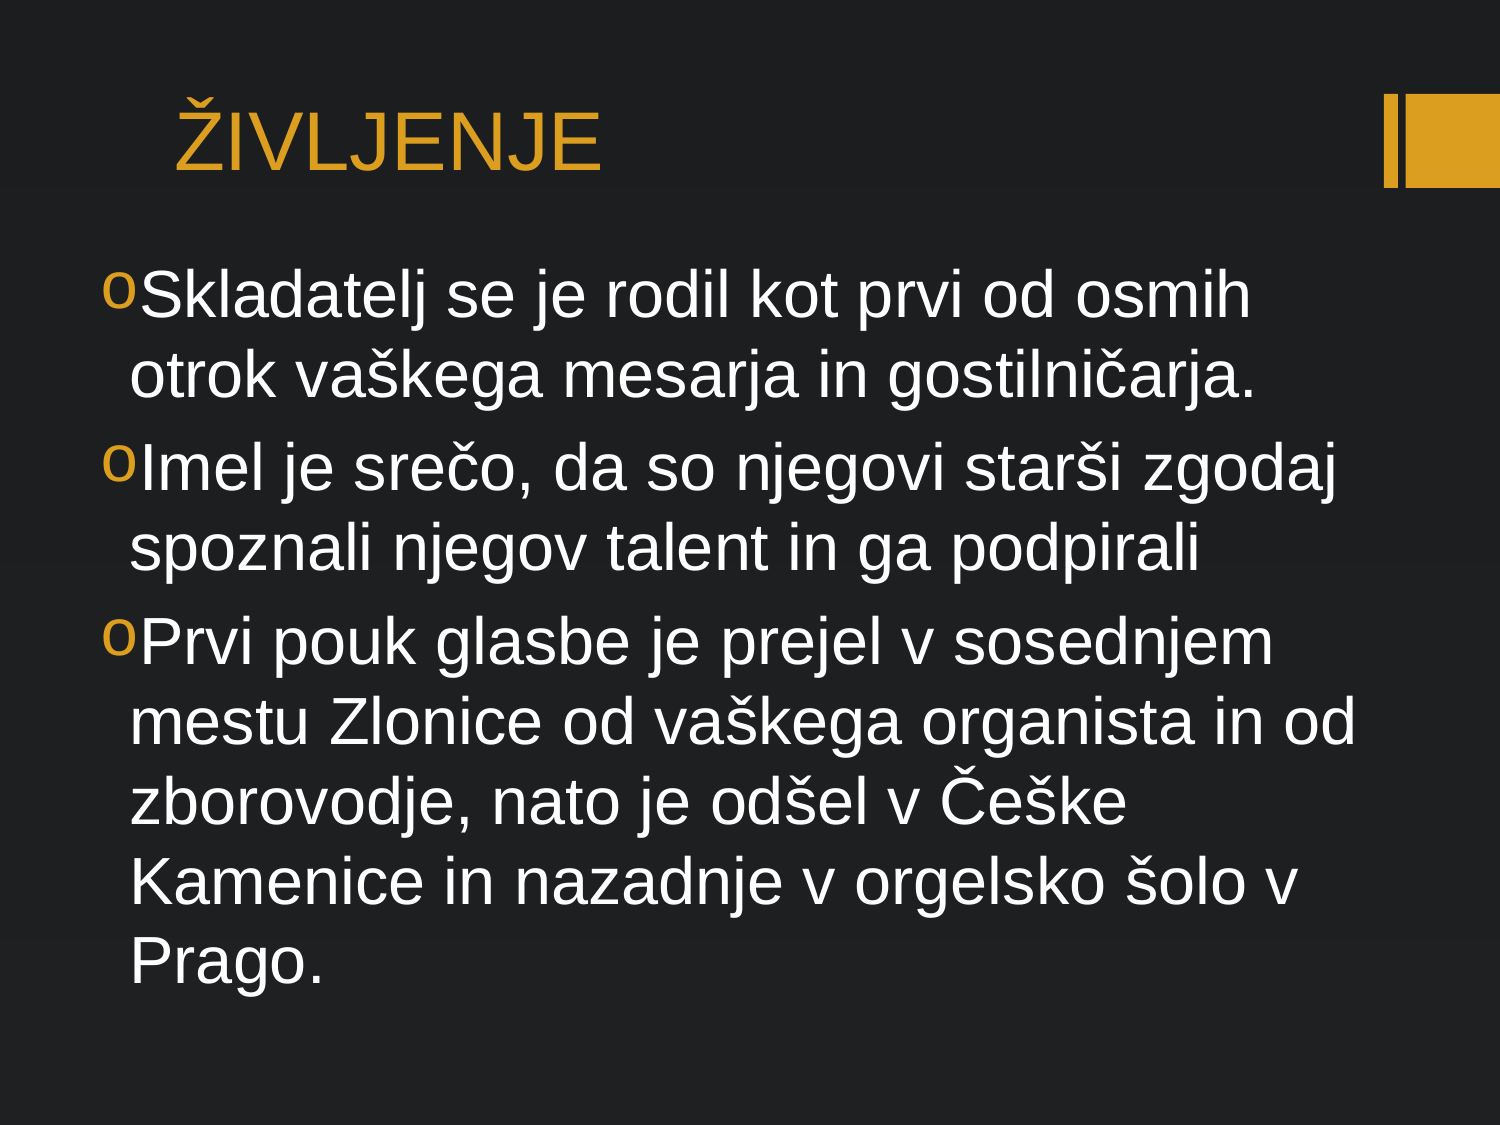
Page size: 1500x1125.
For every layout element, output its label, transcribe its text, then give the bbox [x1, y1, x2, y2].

title ŽIVLJENJE [159, 5, 1360, 195]
list Skladatelj se je rodil kot prvi od osmih otrok vaškega mesarja in gostilničarja. Imel je srečo, da so njegovi starši zgodaj spoznali njegov talent in ga podpirali Prvi pouk glasbe je prejel v sosednjem mestu Zlonice od vaškega organista in od zborovodje, nato je odšel v Češke Kamenice in nazadnje v orgelsko šolo v Prago. [76, 243, 1436, 1071]
